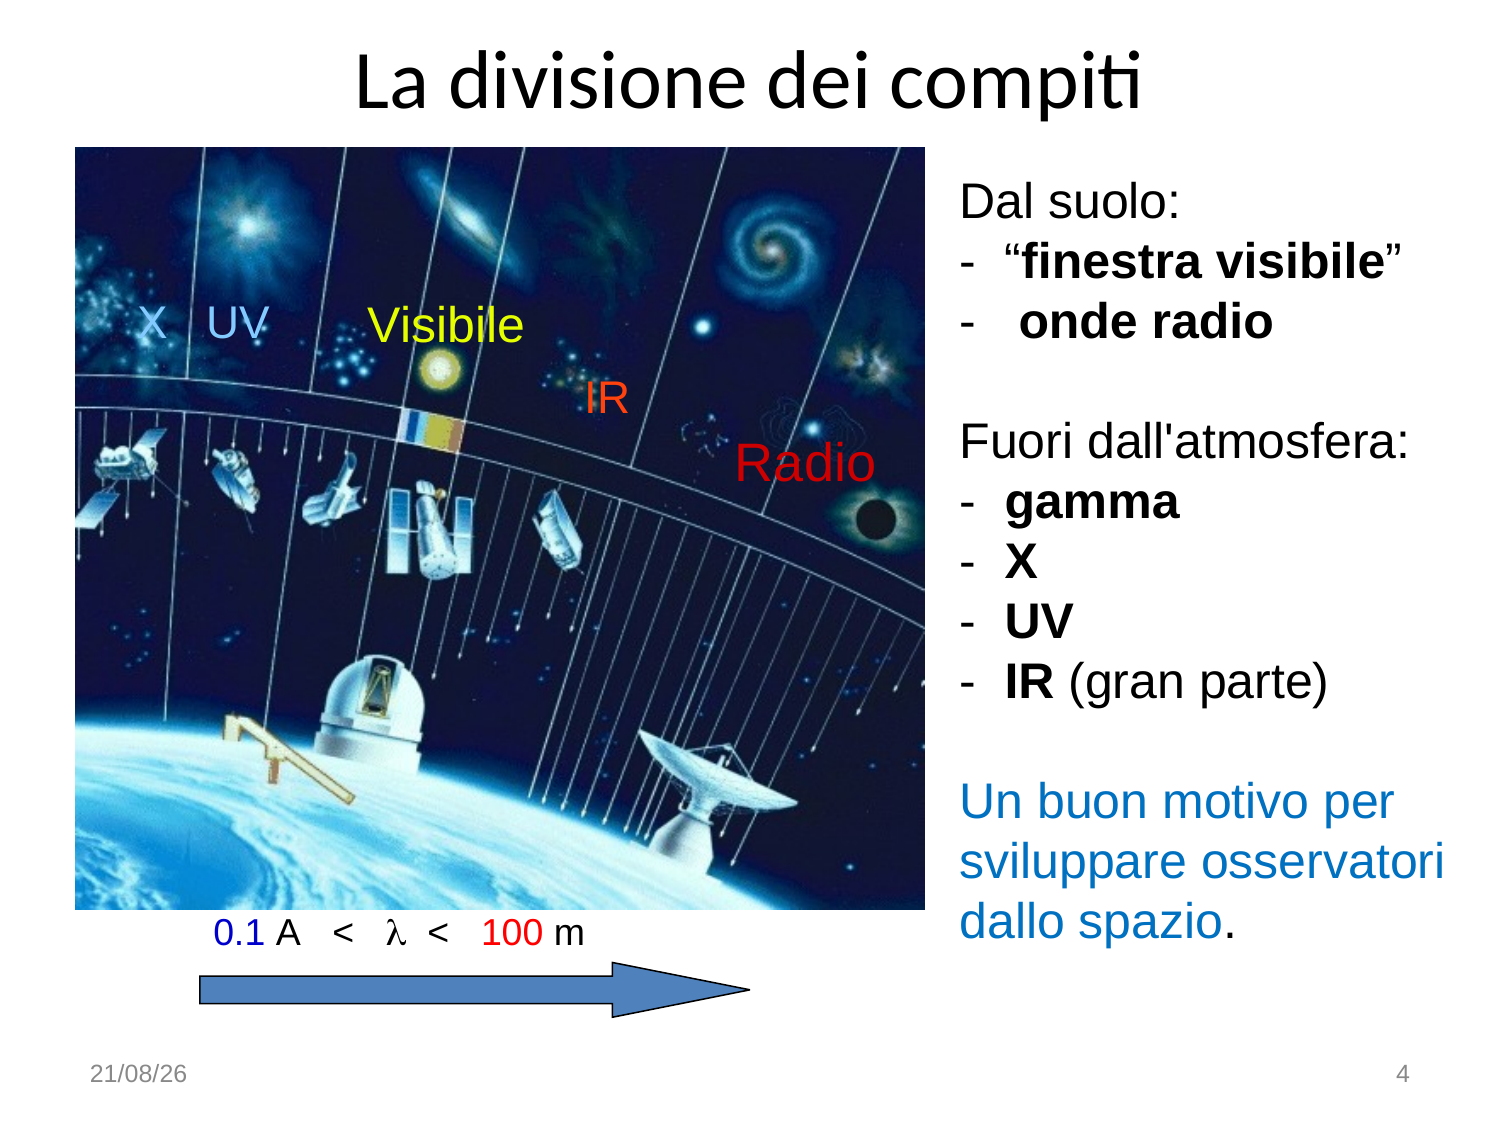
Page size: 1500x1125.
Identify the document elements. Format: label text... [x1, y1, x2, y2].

text_box X UV [123, 285, 286, 355]
text_box IR [570, 360, 691, 430]
text_box <number> [1074, 1042, 1426, 1103]
text_box [199, 962, 751, 1018]
text_box Dal suolo: - “finestra visibile” - onde radio Fuori dall'atmosfera: - gamma - X - UV - IR (gran parte) Un buon motivo per sviluppare osservatori dallo spazio. [945, 160, 1486, 957]
text_box 0.1 A <  < 100 m [198, 899, 751, 961]
picture [75, 147, 925, 910]
text_box Visibile [352, 285, 540, 361]
text_box Radio [720, 420, 892, 500]
title La divisione dei compiti [112, 17, 1388, 133]
text_box 07/03/22 [74, 1042, 426, 1103]
